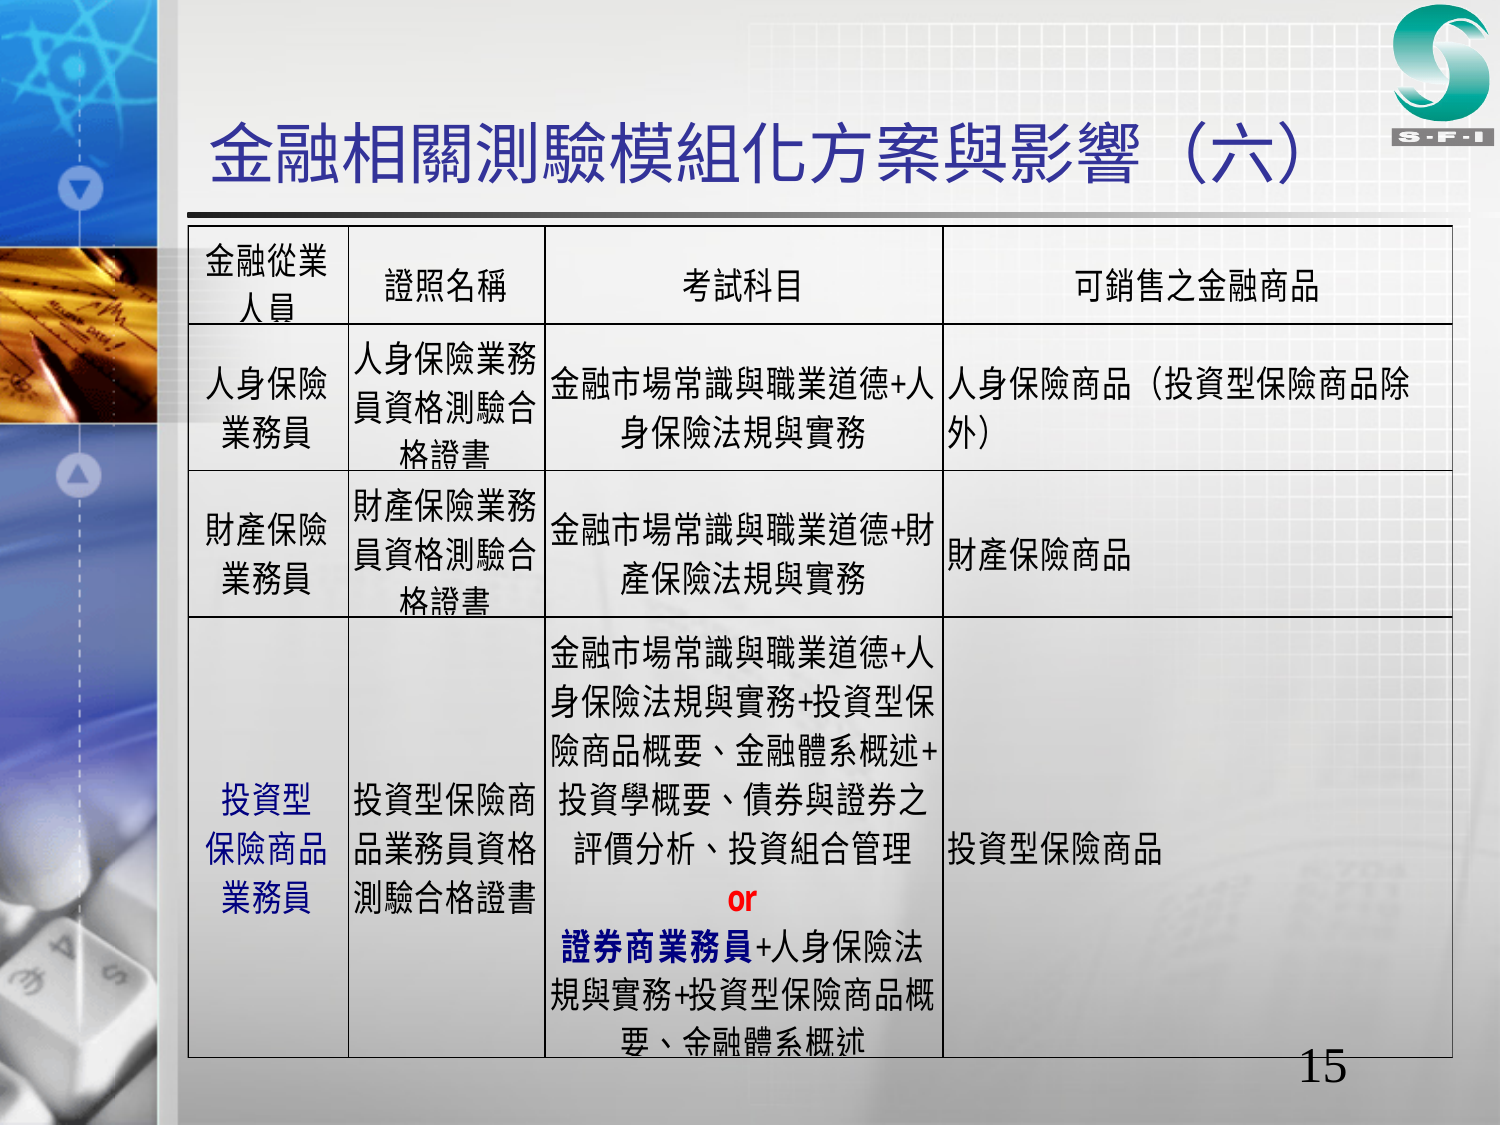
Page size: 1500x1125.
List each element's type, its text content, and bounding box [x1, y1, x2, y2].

chart [187, 224, 1454, 1059]
title 金融相關測驗模組化方案與影響（六） [188, 101, 1363, 201]
picture [0, 0, 1500, 1125]
